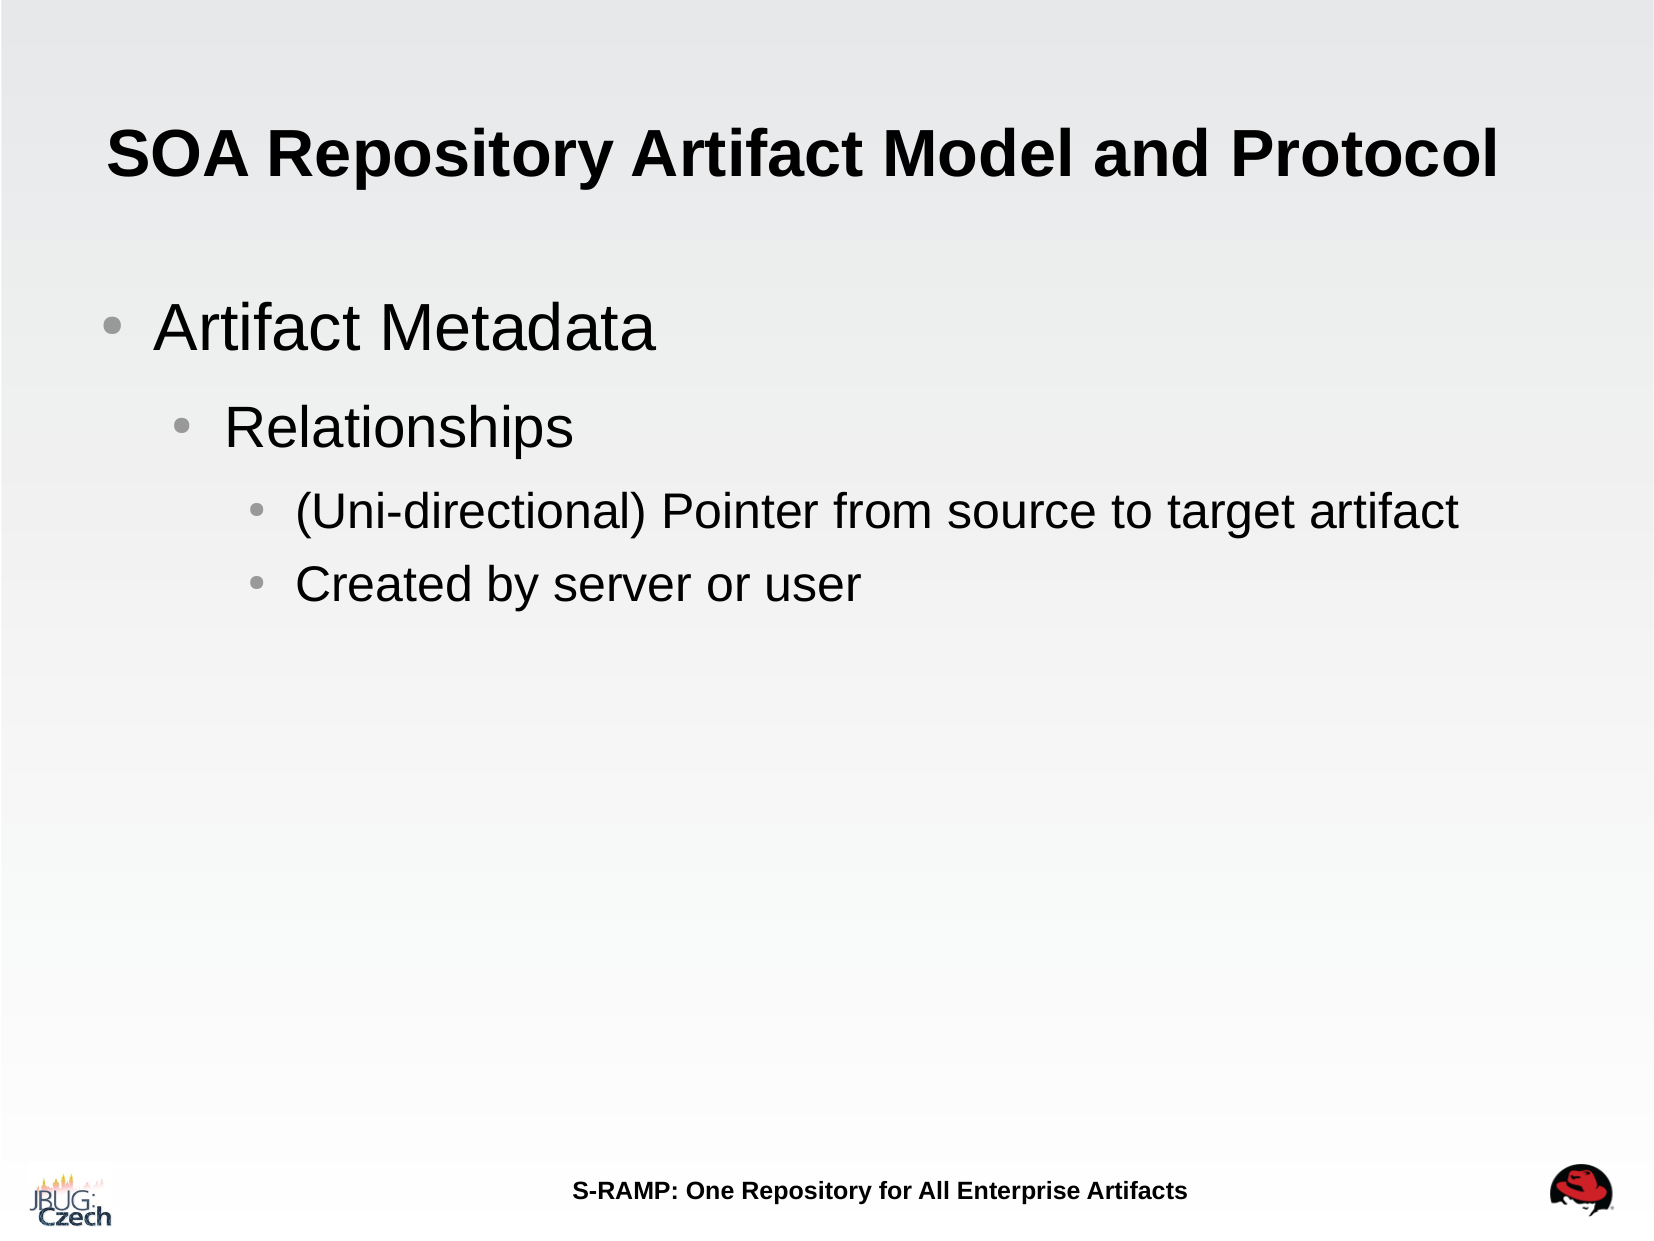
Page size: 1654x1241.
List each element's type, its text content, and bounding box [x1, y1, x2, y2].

title SOA Repository Artifact Model and Protocol [82, 49, 1571, 257]
picture [1, 0, 1654, 1241]
list Artifact Metadata Relationships (Uni-directional) Pointer from source to target artifact Created by server or user [82, 290, 1654, 1109]
